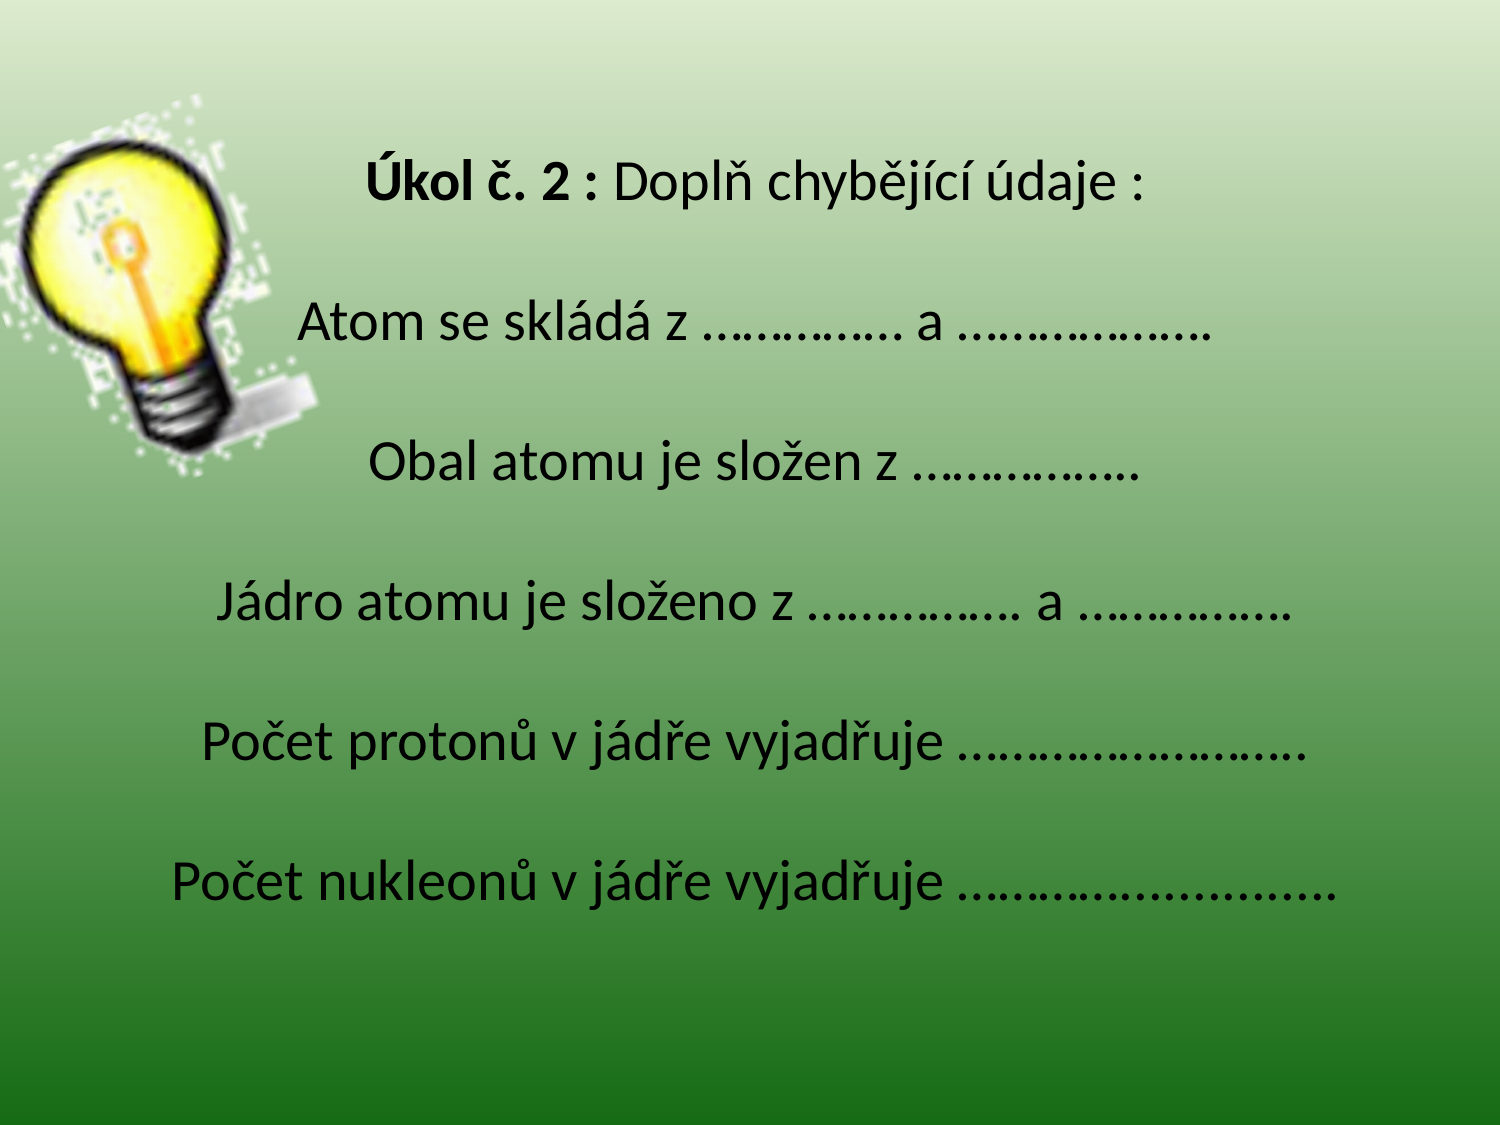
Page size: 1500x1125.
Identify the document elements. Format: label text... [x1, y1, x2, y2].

title Úkol č. 2 : Doplň chybějící údaje : Atom se skládá z …………… a ………………. Obal atomu je složen z …………….. Jádro atomu je složeno z ……………. a ……………. Počet protonů v jádře vyjadřuje …………………….. Počet nukleonů v jádře vyjadřuje …………............... [58, 35, 1454, 1020]
picture [0, 81, 352, 521]
